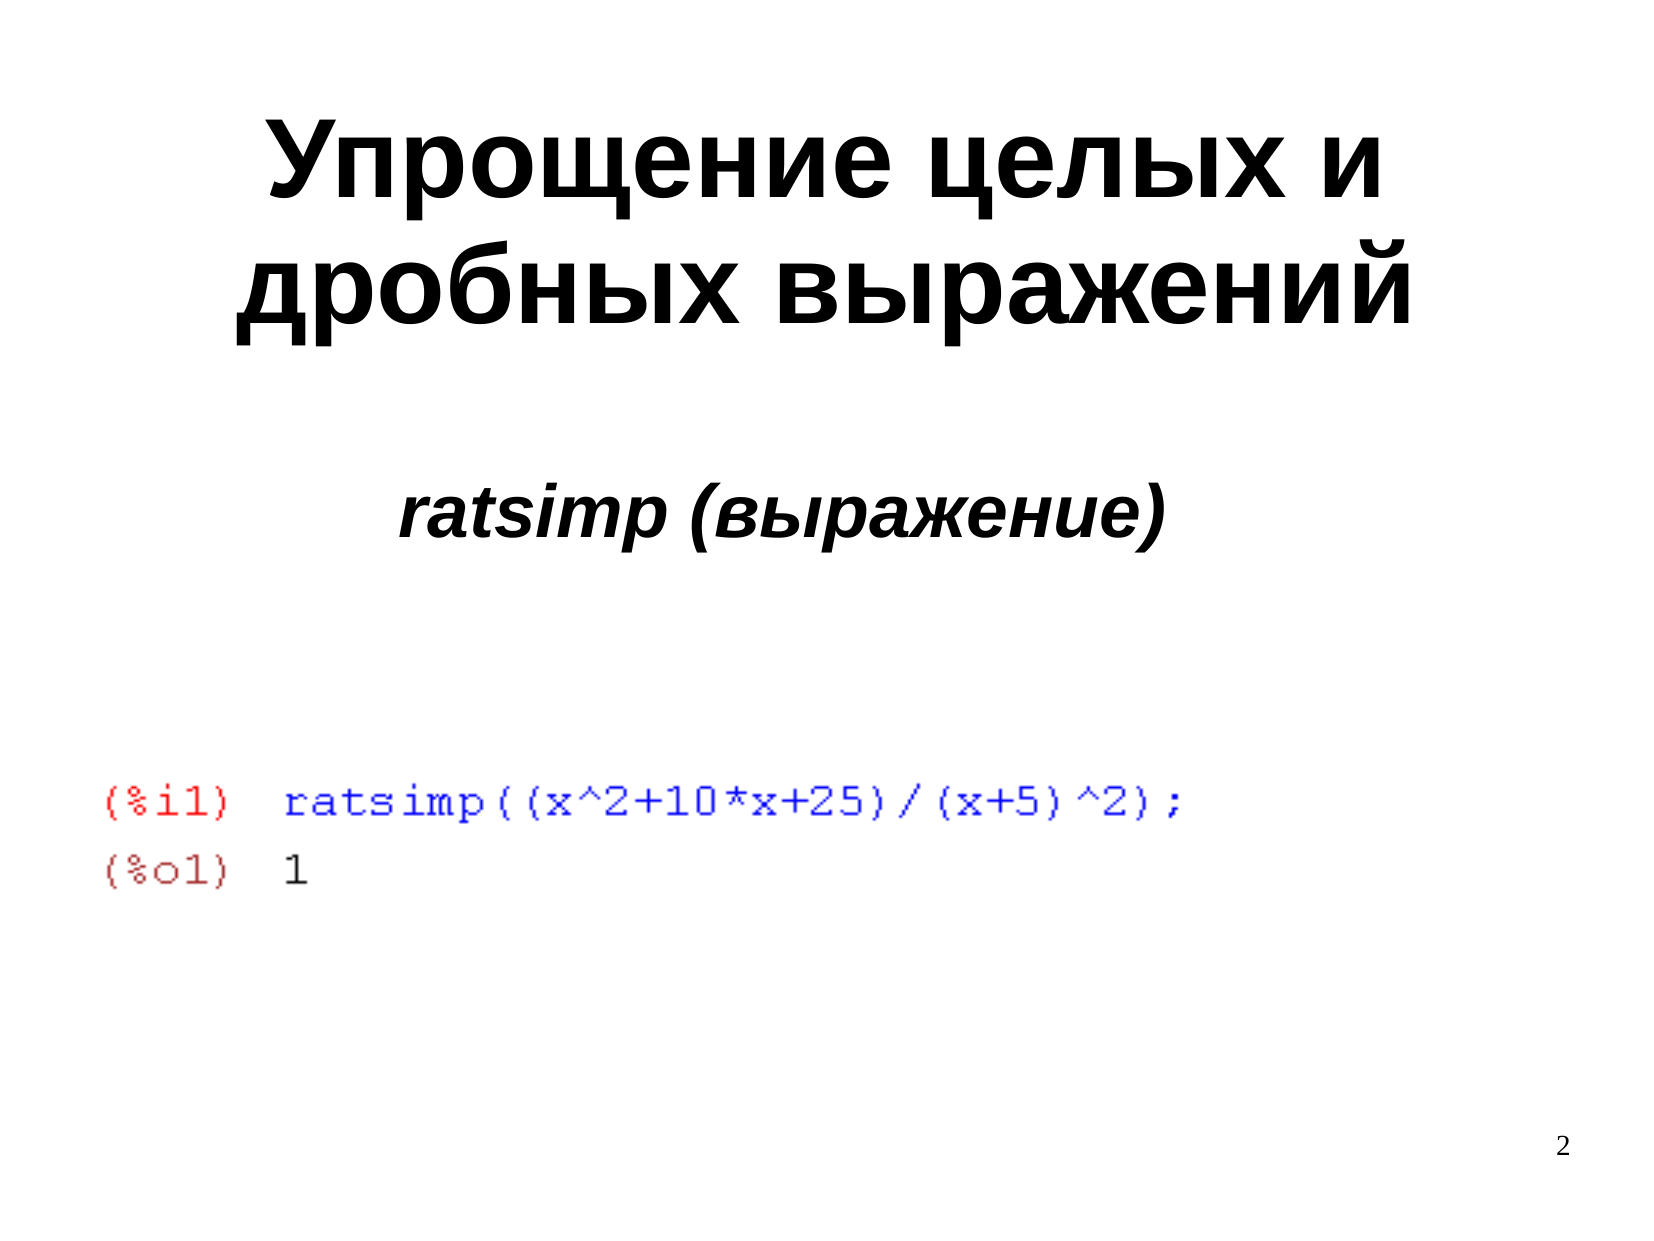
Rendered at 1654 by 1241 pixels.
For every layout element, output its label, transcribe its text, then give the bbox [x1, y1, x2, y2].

picture [88, 708, 1211, 916]
text_box Упрощение целых и дробных выражений [29, 88, 1625, 355]
text_box [88, 413, 1447, 916]
text_box ratsimp (выражение) [236, 462, 1329, 562]
